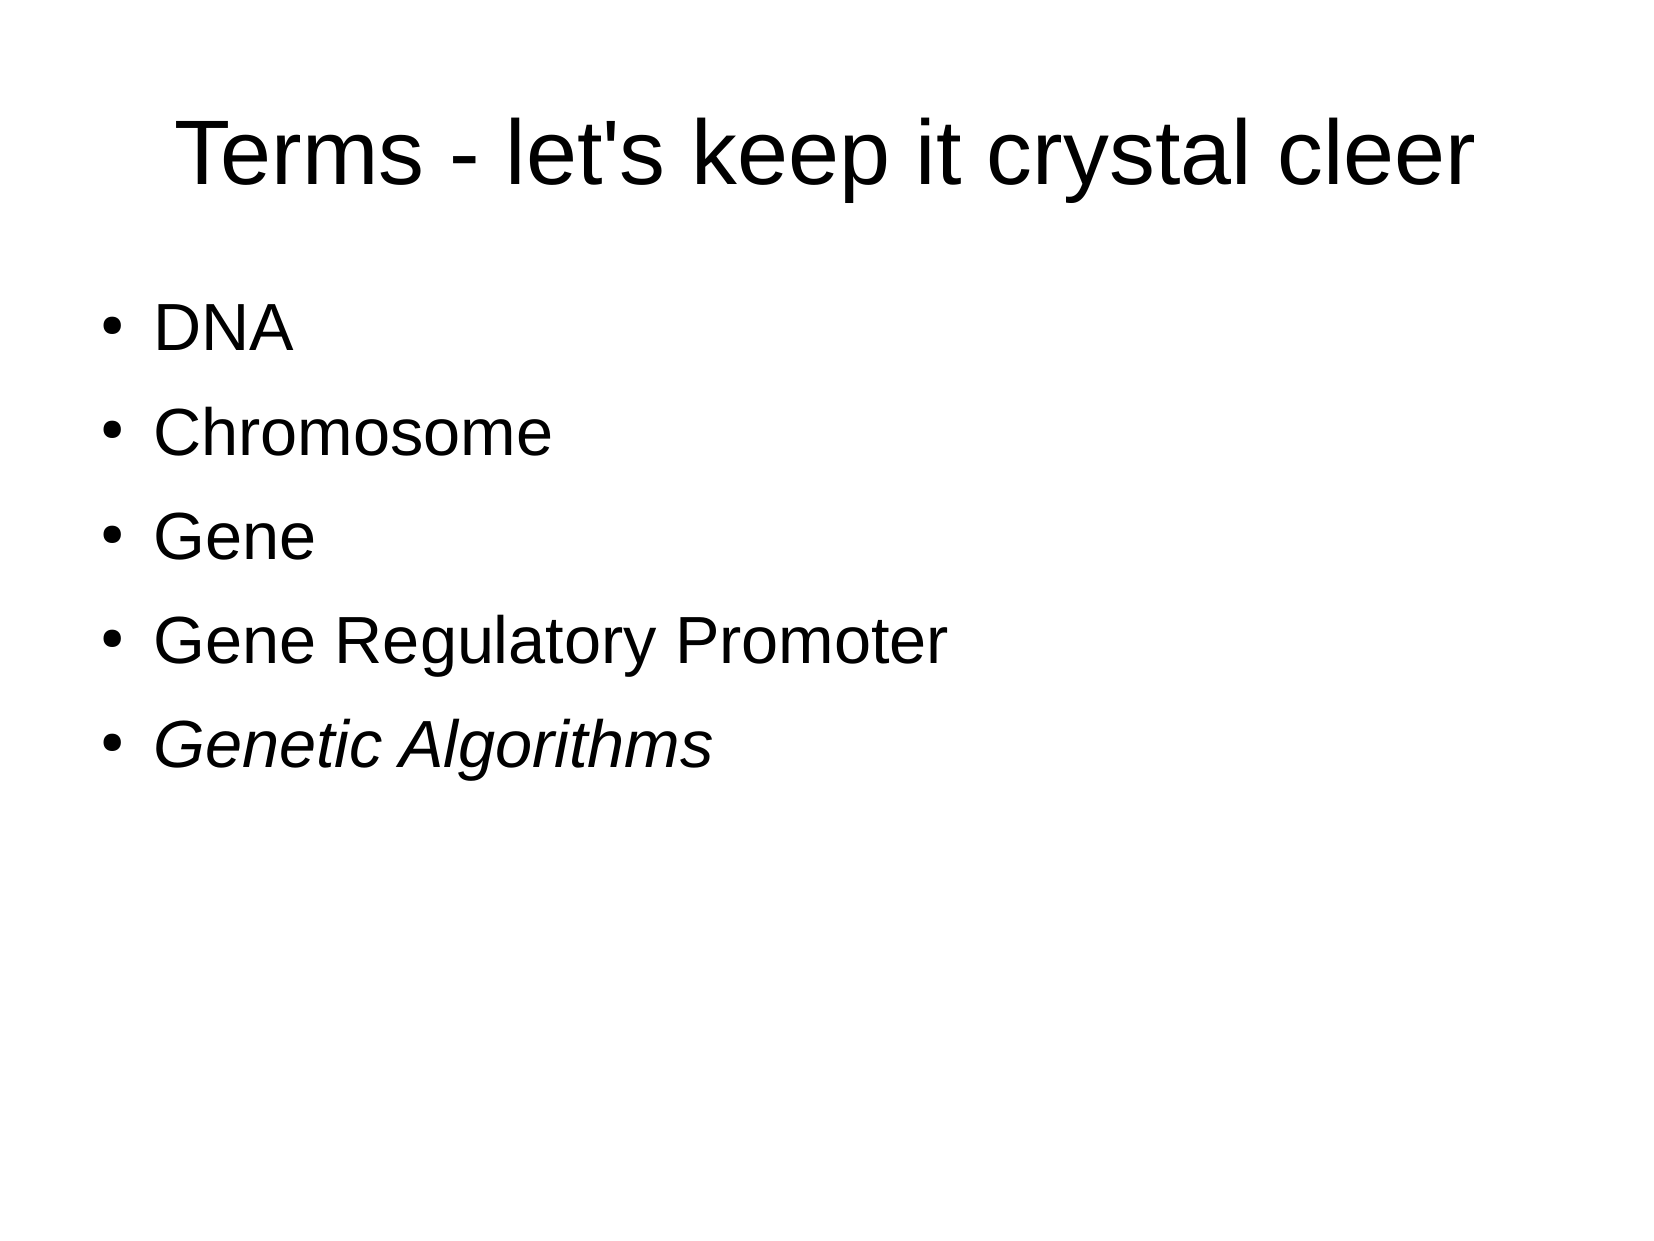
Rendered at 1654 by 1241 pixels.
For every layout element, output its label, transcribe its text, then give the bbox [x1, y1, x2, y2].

title Terms - let's keep it crystal cleer [82, 49, 1571, 257]
list DNA Chromosome Gene Gene Regulatory Promoter Genetic Algorithms [82, 290, 1571, 1010]
